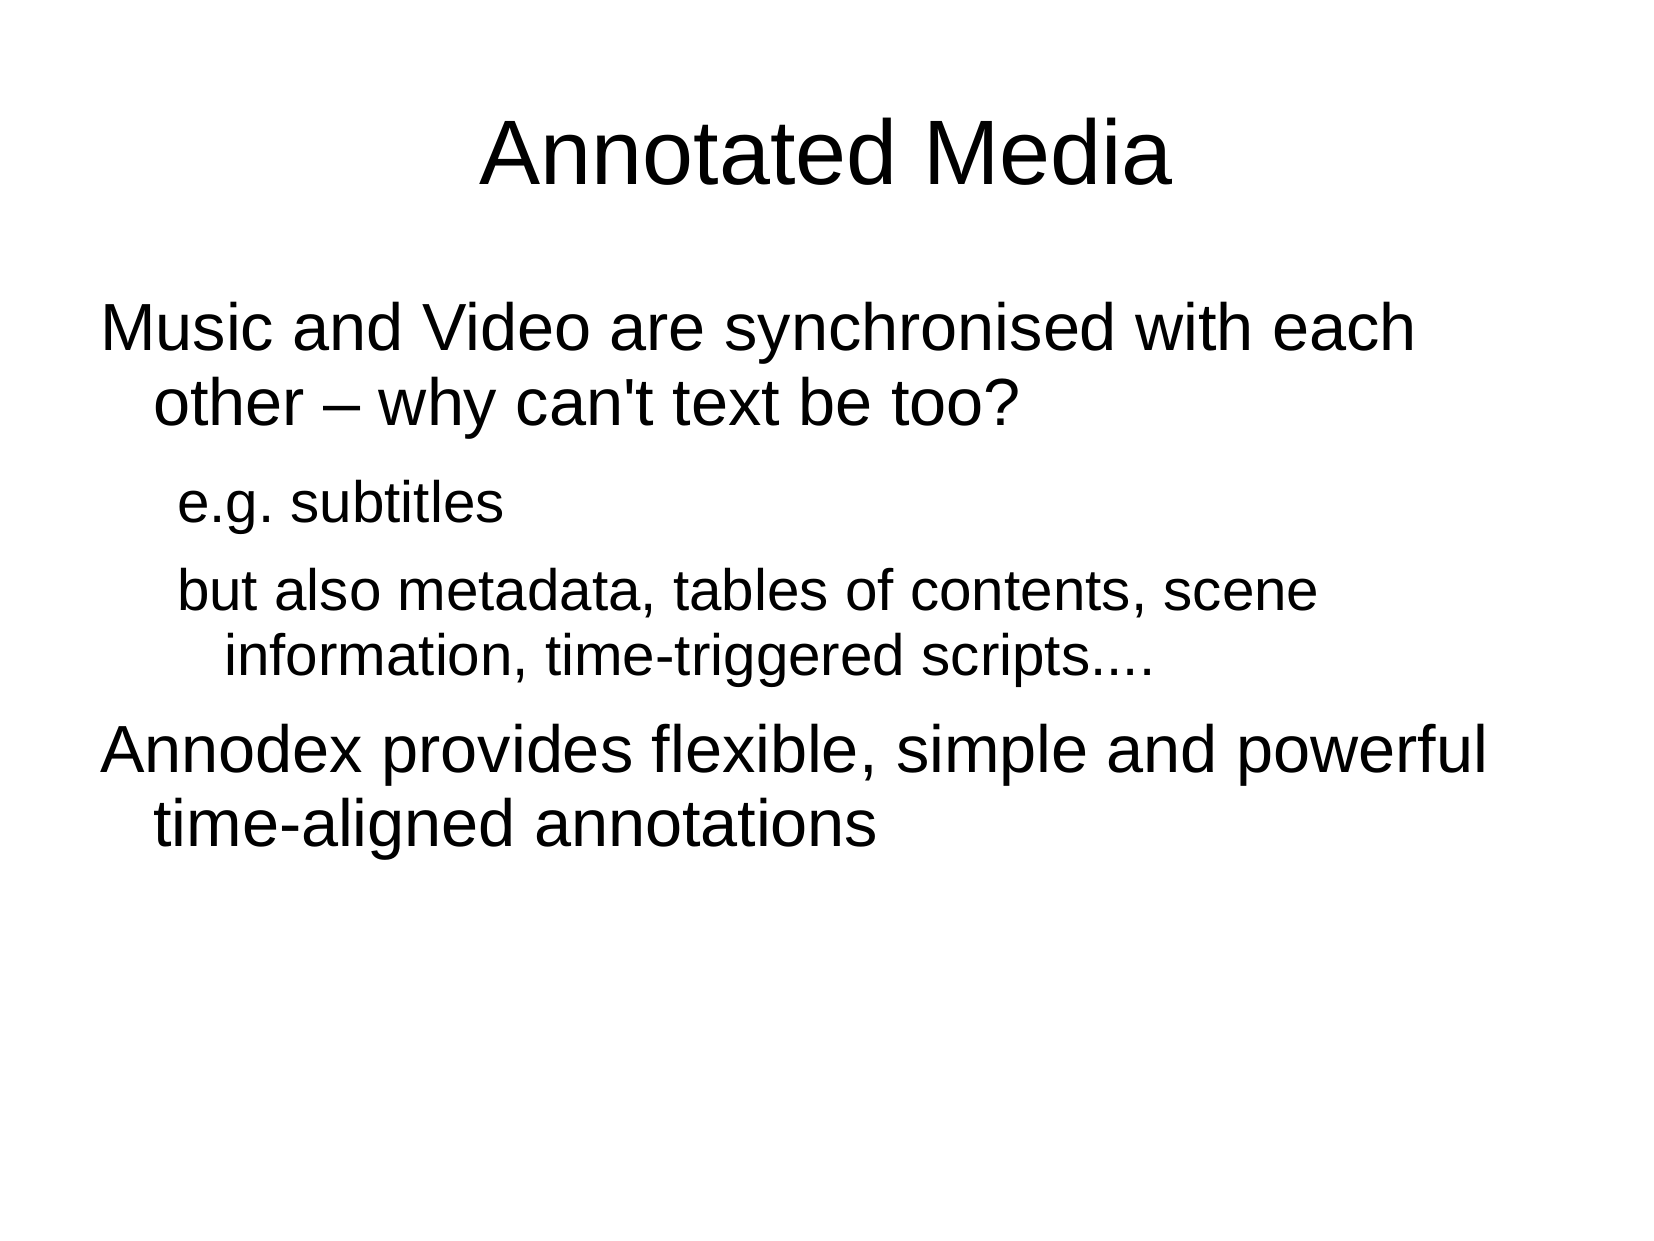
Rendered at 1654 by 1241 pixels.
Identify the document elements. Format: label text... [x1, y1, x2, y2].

title Annotated Media [82, 56, 1571, 250]
list Music and Video are synchronised with each other – why can't text be too? e.g. subtitles but also metadata, tables of contents, scene information, time-triggered scripts.... Annodex provides flexible, simple and powerful time-aligned annotations [82, 290, 1571, 1094]
